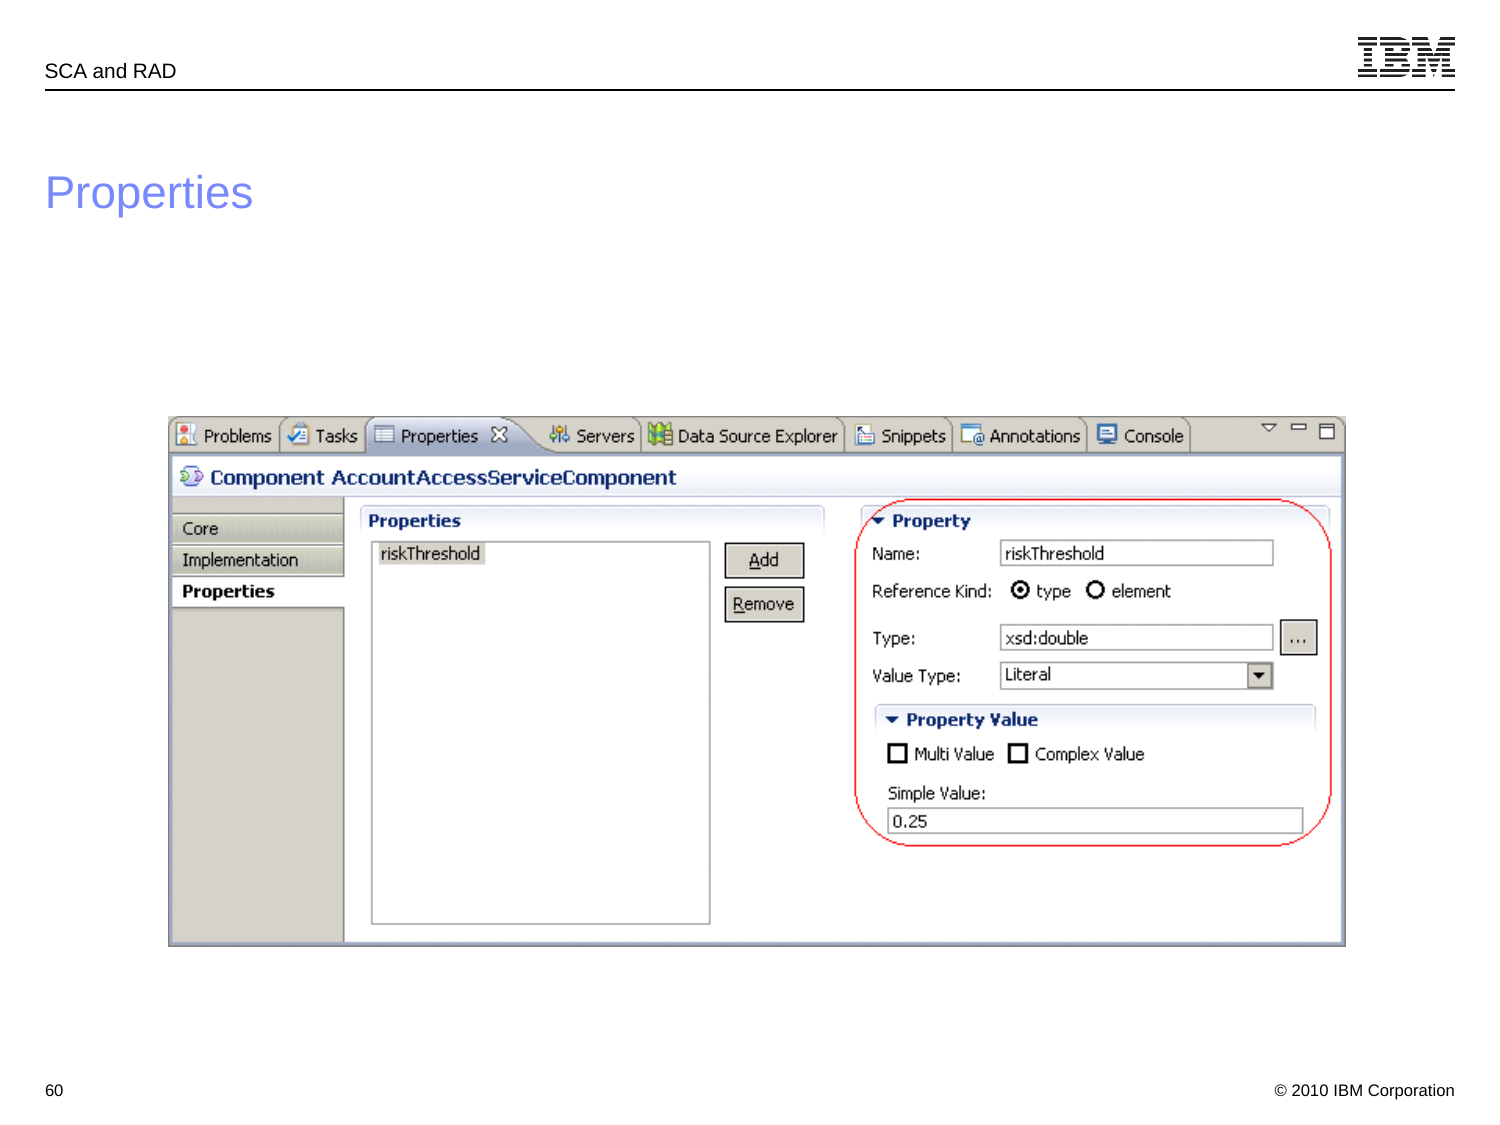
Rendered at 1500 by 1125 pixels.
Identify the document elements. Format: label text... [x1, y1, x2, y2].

picture [168, 416, 1346, 947]
picture [1358, 37, 1455, 77]
title Properties [29, 89, 1455, 301]
